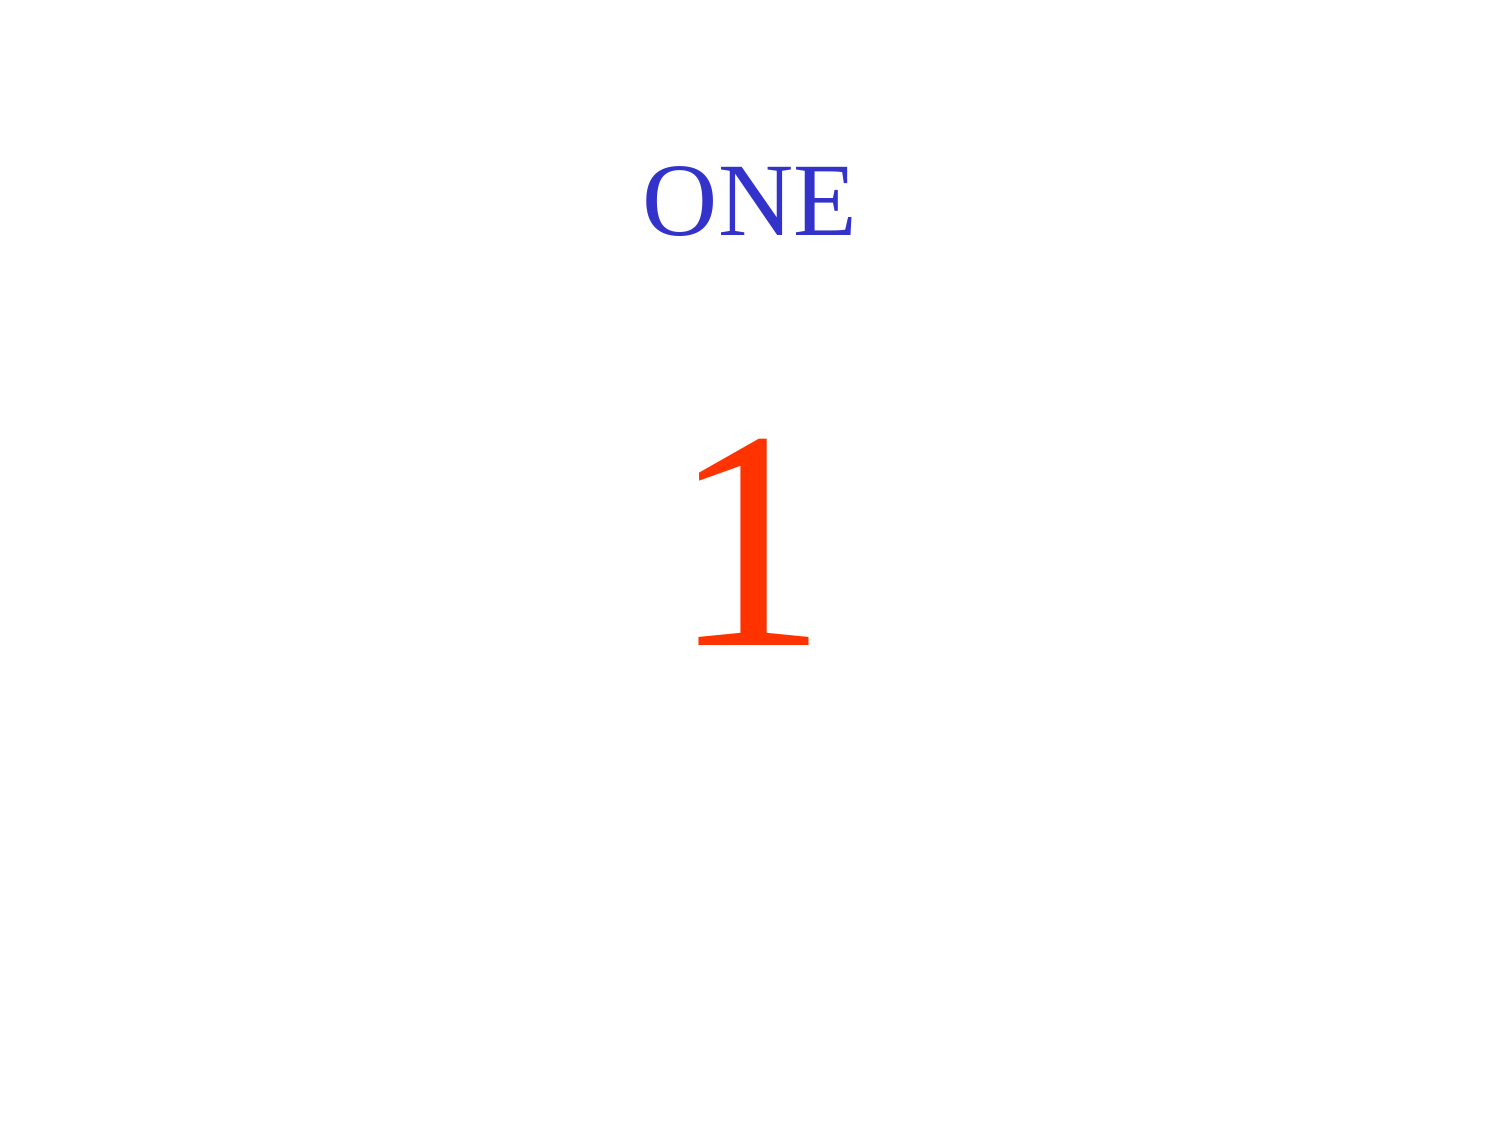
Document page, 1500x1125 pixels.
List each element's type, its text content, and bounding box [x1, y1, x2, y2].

title ONE [112, 99, 1388, 288]
list 1 [112, 324, 1388, 1000]
